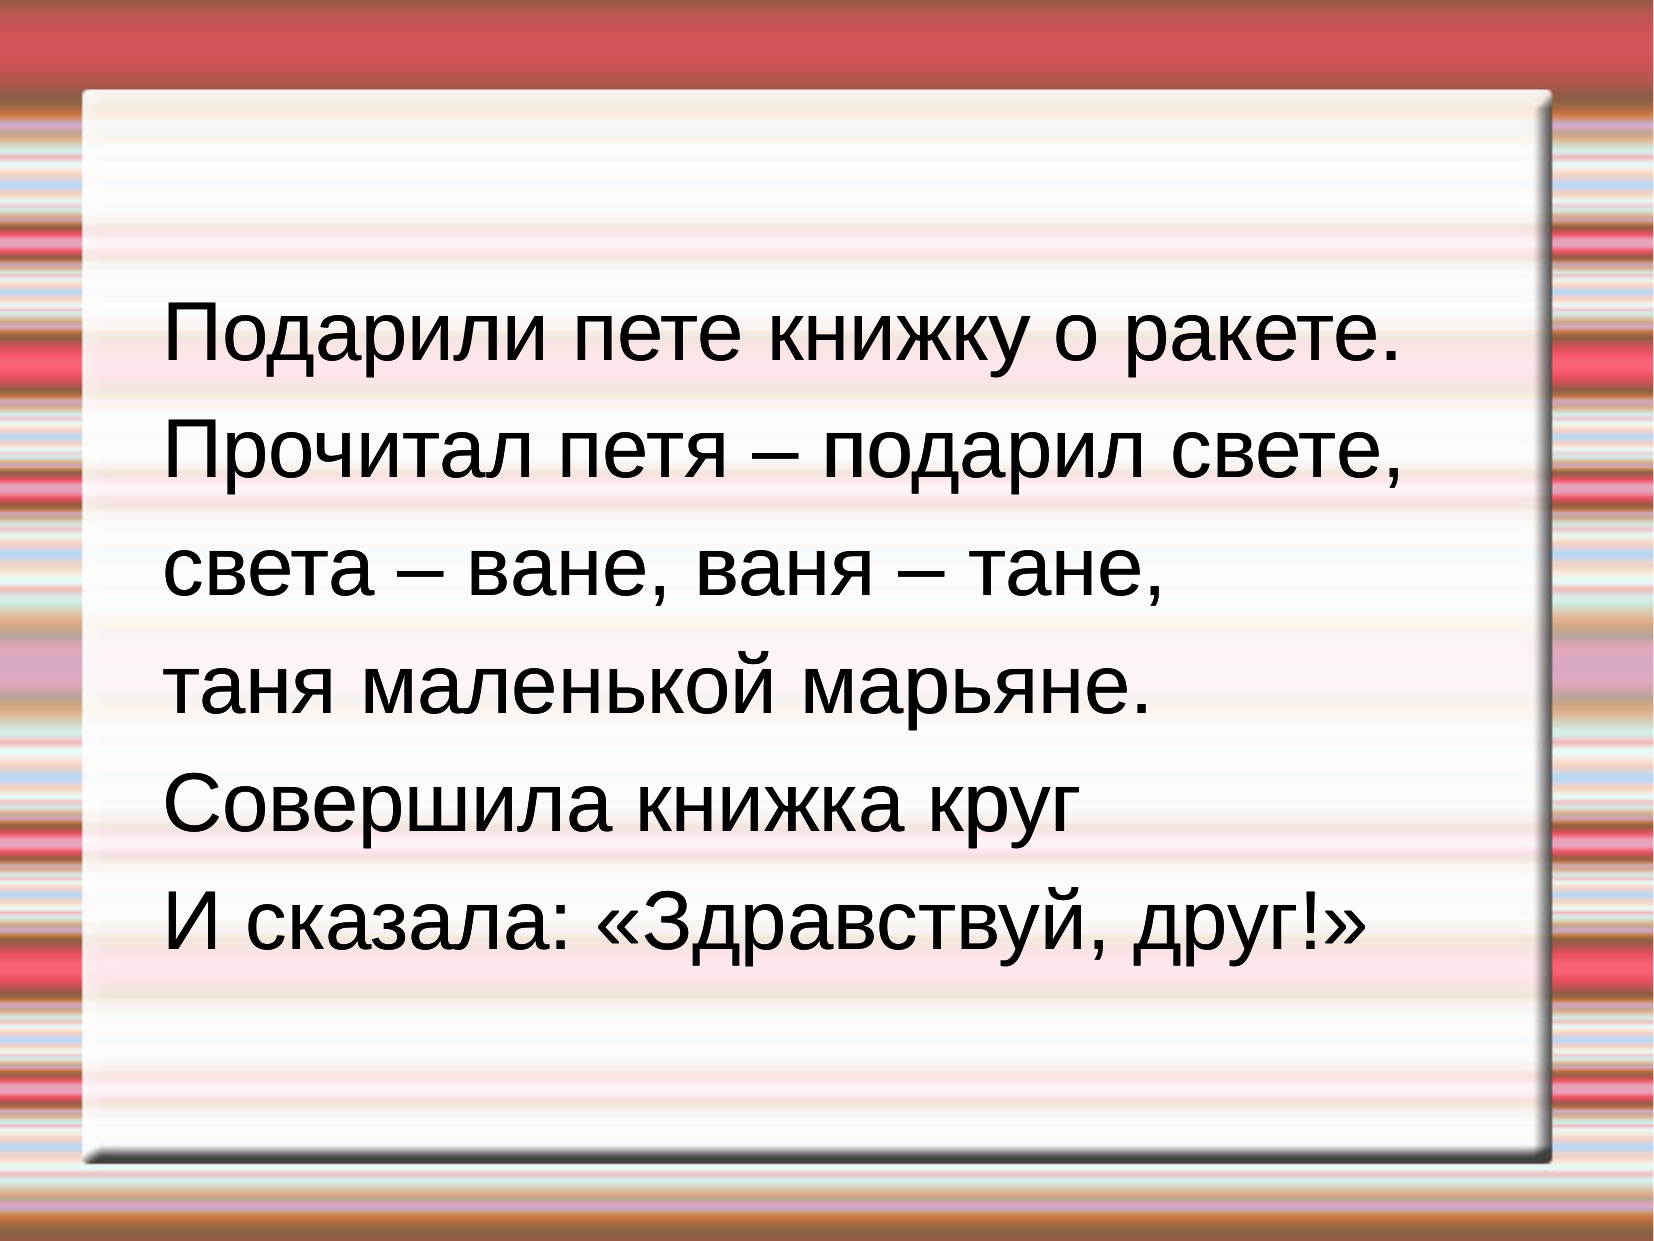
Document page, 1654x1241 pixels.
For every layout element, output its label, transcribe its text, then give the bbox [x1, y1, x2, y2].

text_box Подарили пете книжку о ракете. Прочитал петя – подарил свете, света – ване, ваня – тане, таня маленькой марьяне. Совершила книжка круг И сказала: «Здравствуй, друг!» [147, 277, 1458, 975]
picture [0, 0, 1654, 1241]
